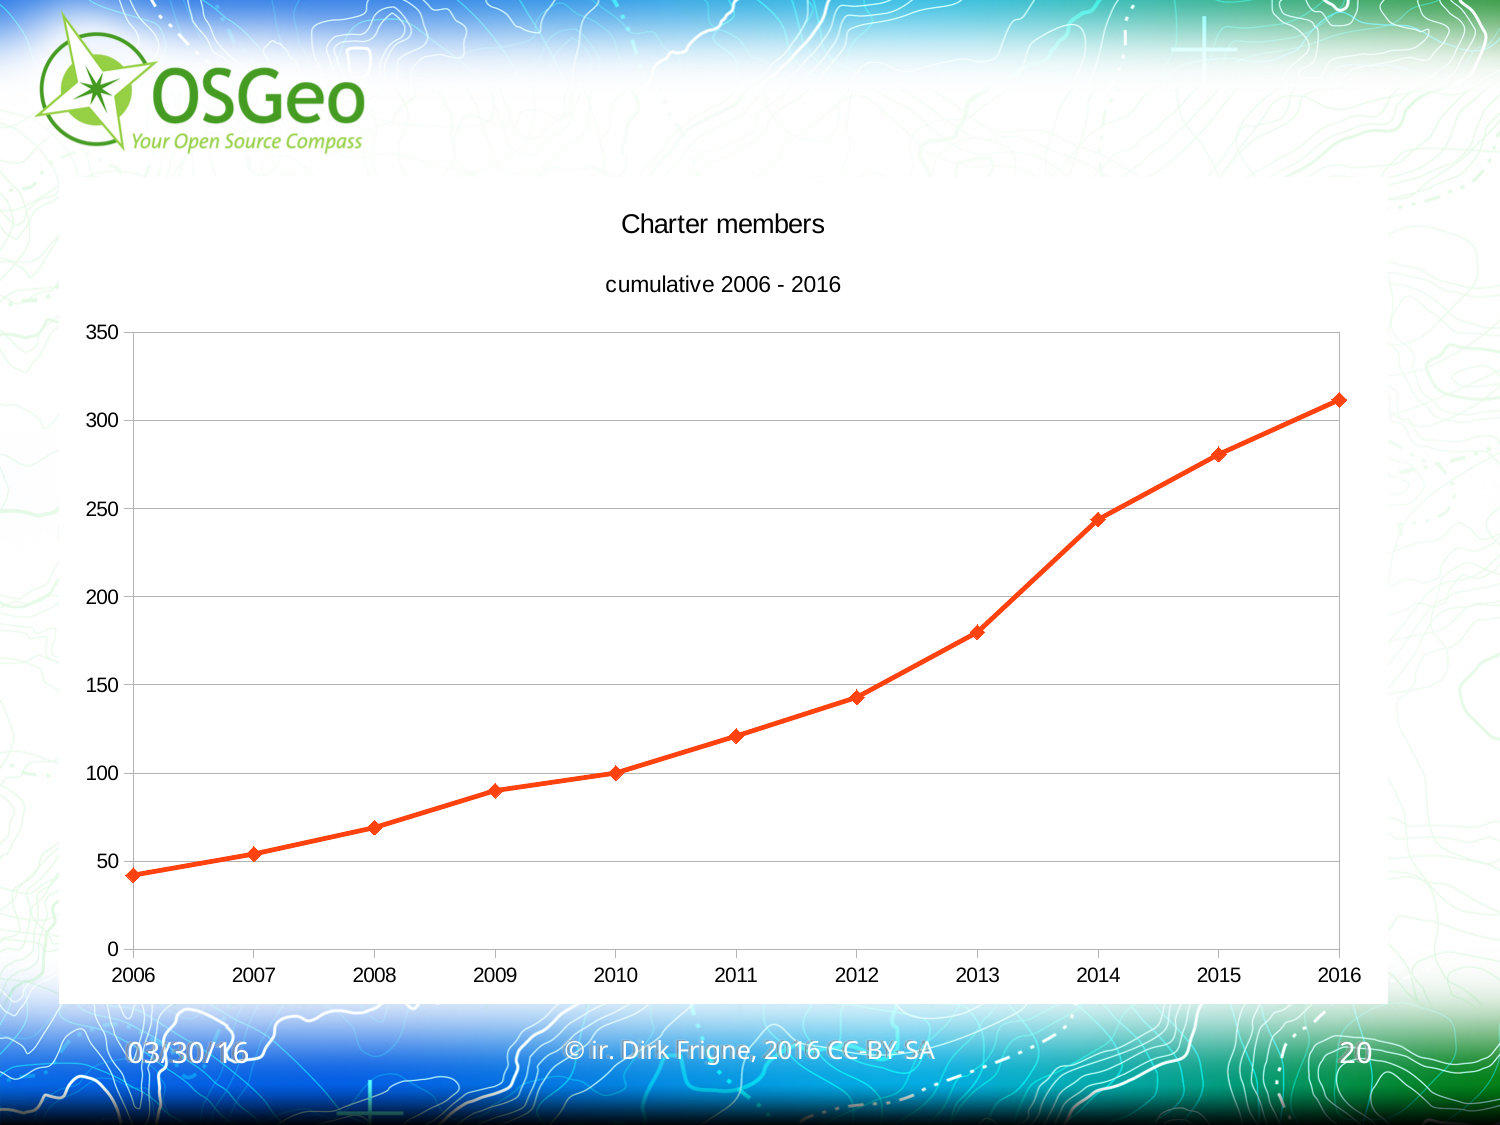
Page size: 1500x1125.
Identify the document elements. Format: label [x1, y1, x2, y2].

chart [59, 177, 1388, 1004]
picture [0, 0, 1500, 1125]
